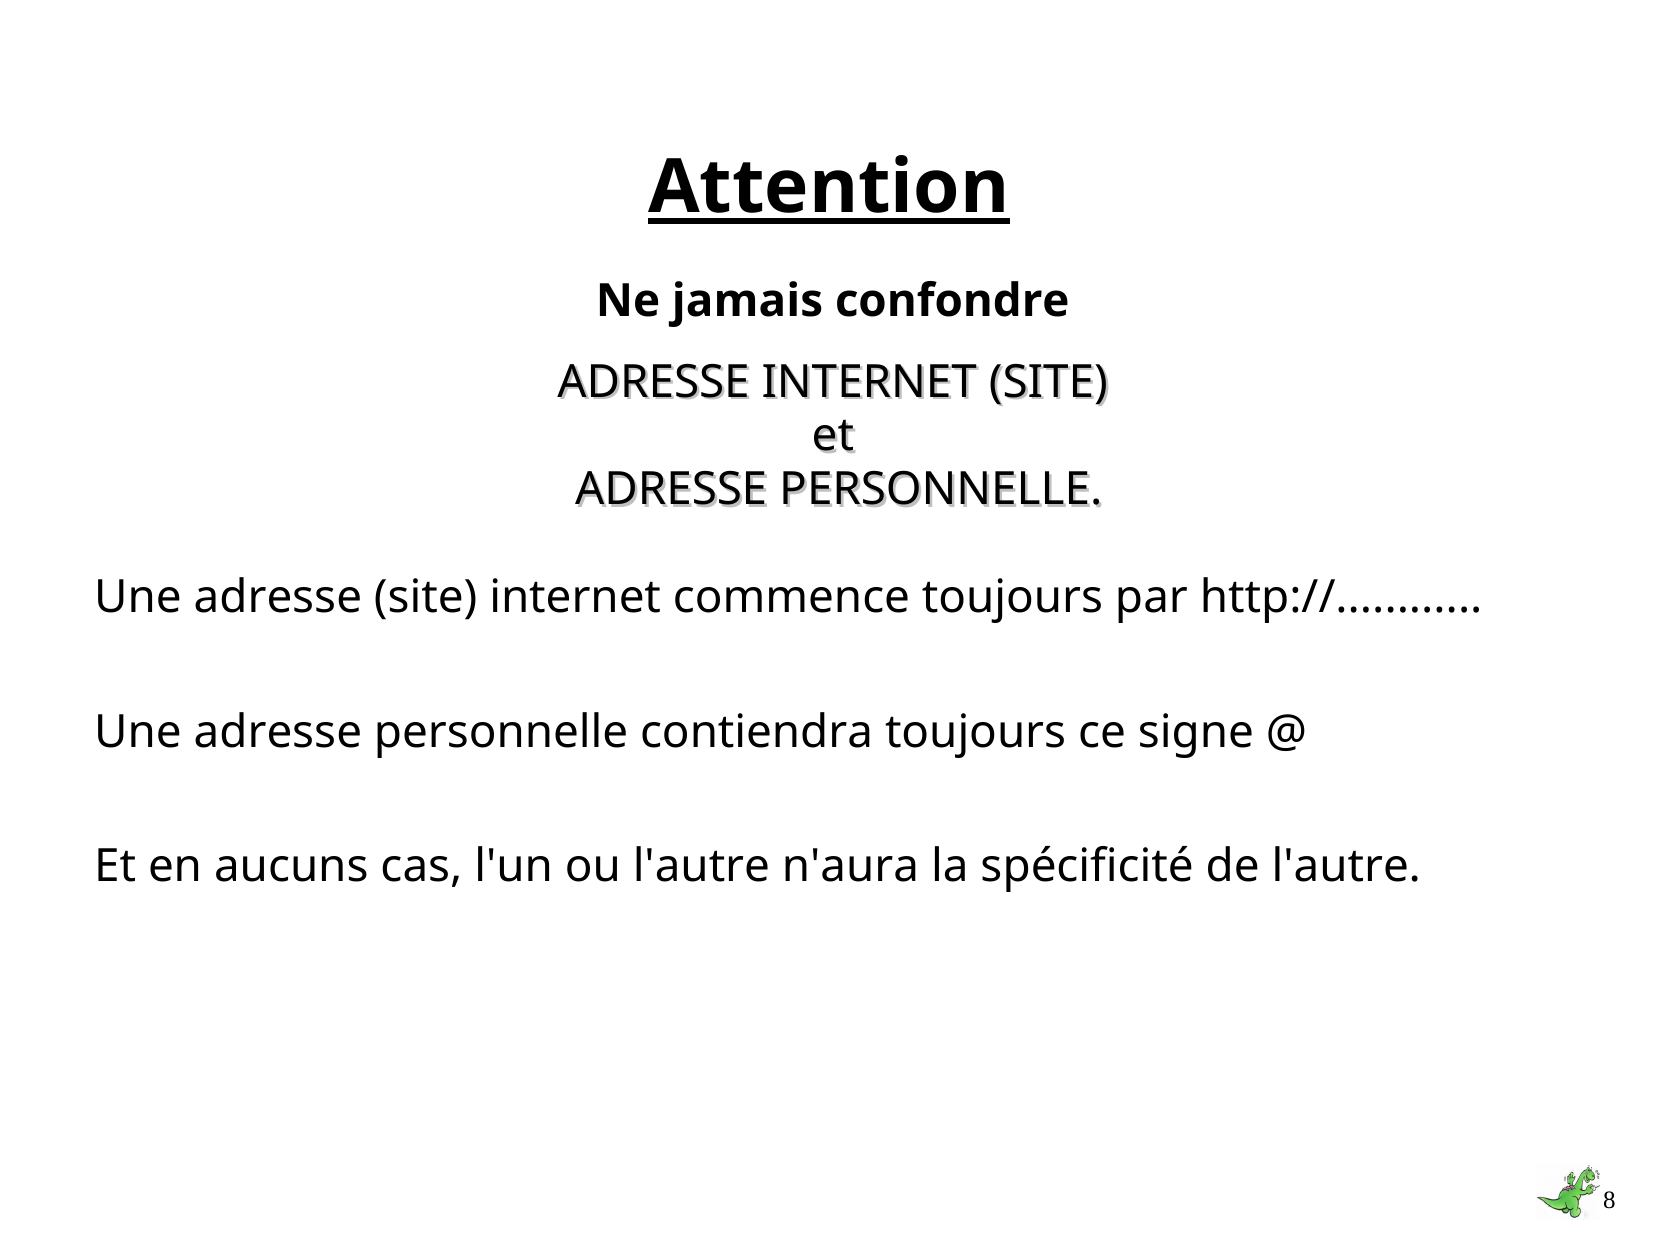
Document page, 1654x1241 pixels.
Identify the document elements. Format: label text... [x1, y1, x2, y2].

text_box Attention Ne jamais confondre ADRESSE INTERNET (SITE) et ADRESSE PERSONNELLE. Une adresse (site) internet commence toujours par http://............ Une adresse personnelle contiendra toujours ce signe @ Et en aucuns cas, l'un ou l'autre n'aura la spécificité de l'autre. [5, 109, 1654, 883]
picture [1536, 1163, 1600, 1220]
text_box 8 [1603, 1186, 1632, 1214]
